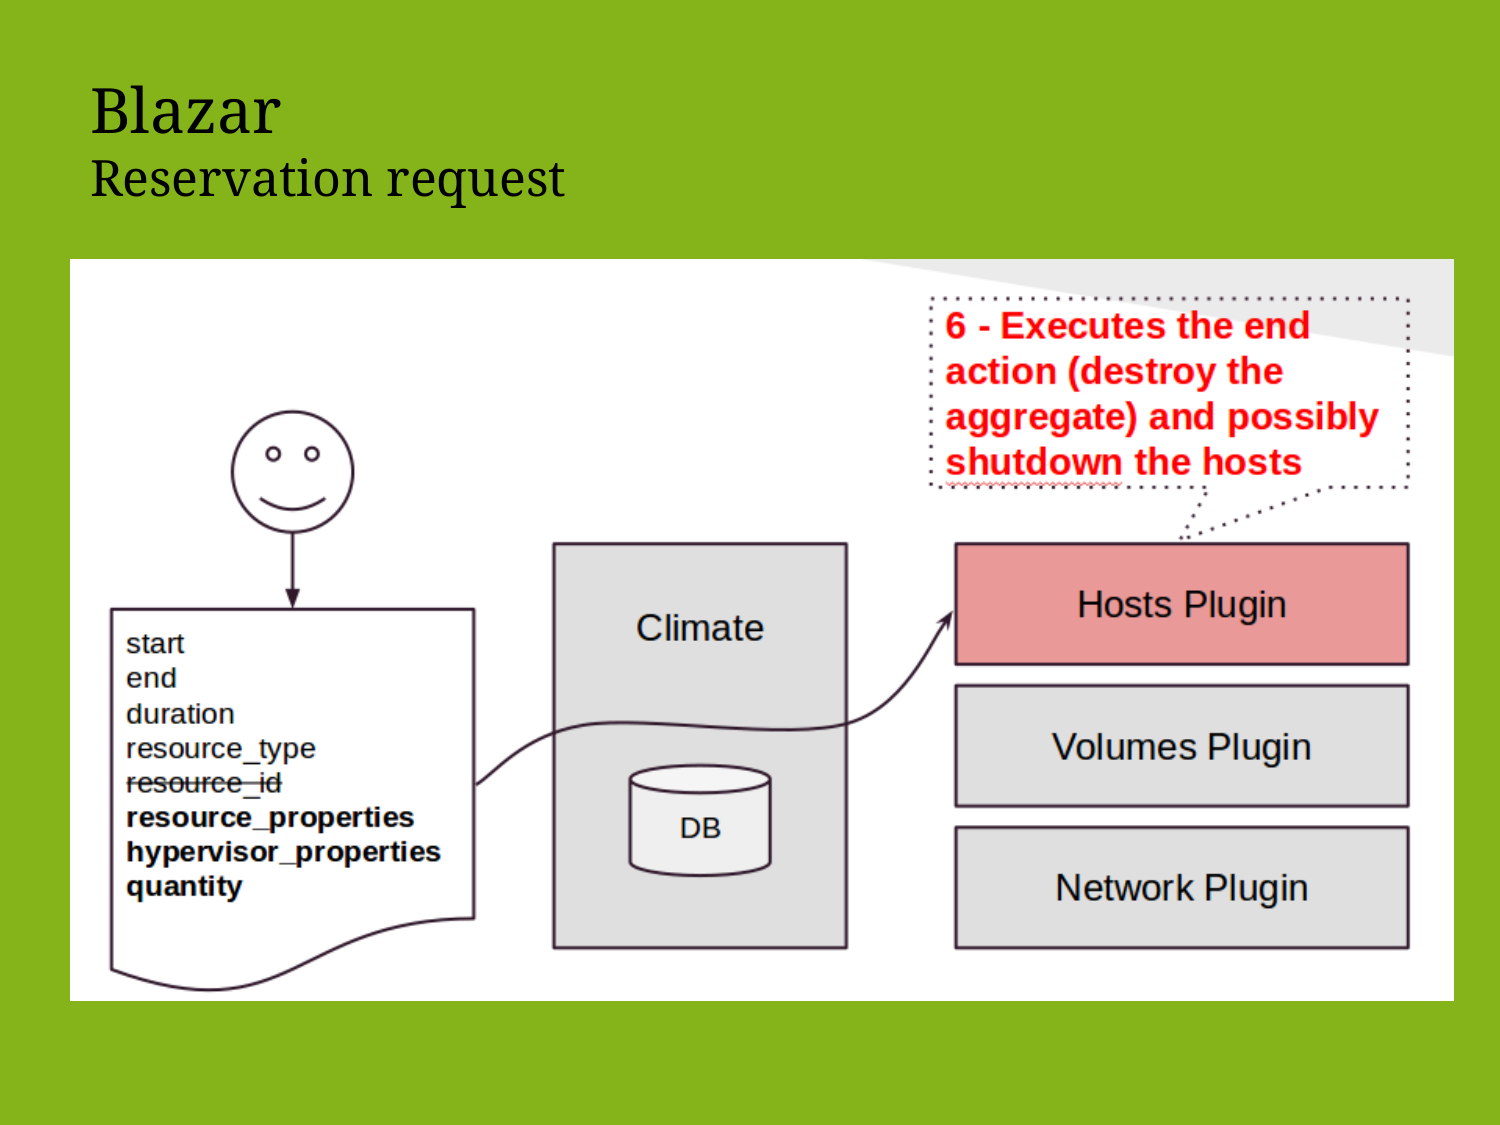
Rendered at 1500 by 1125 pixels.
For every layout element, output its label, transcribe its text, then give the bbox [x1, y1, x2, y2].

title Blazar Reservation request [75, 45, 1426, 233]
picture [70, 259, 1454, 1001]
